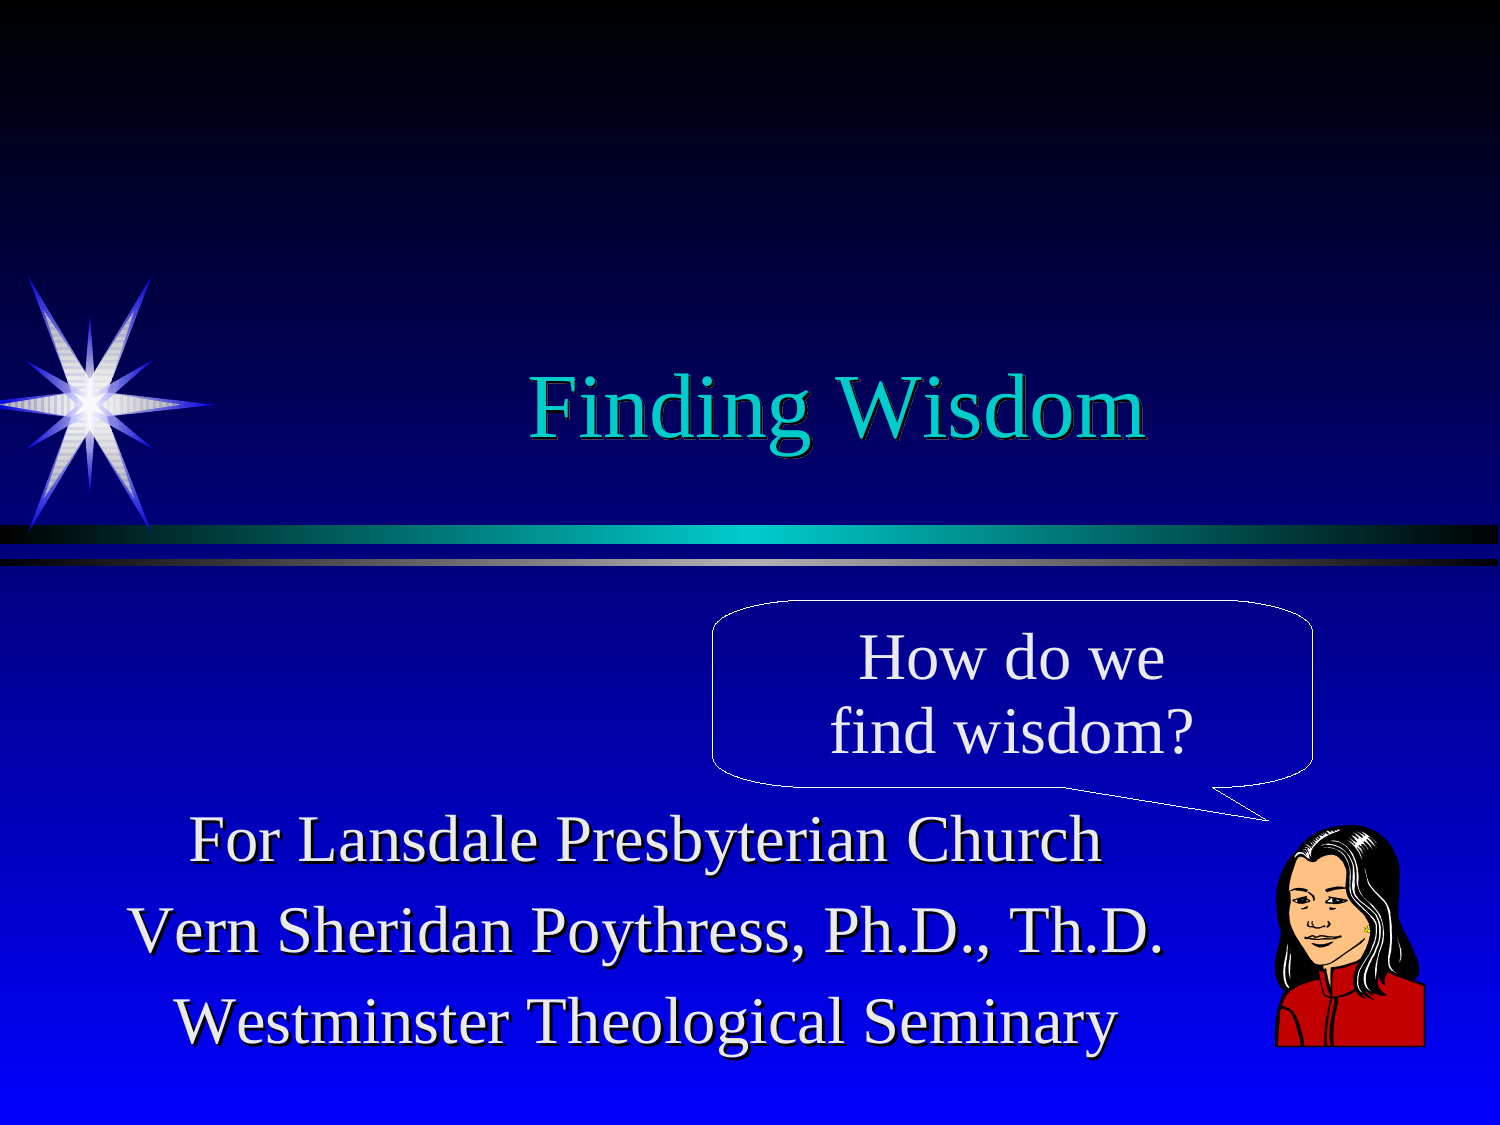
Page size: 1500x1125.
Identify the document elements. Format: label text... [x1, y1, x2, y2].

picture [1275, 825, 1426, 1048]
text_box How do we find wisdom? [712, 600, 1313, 821]
subtitle For Lansdale Presbyterian Church Vern Sheridan Poythress, Ph.D., Th.D. Westminster Theological Seminary [27, 749, 1266, 1111]
title Finding Wisdom [200, 304, 1476, 508]
